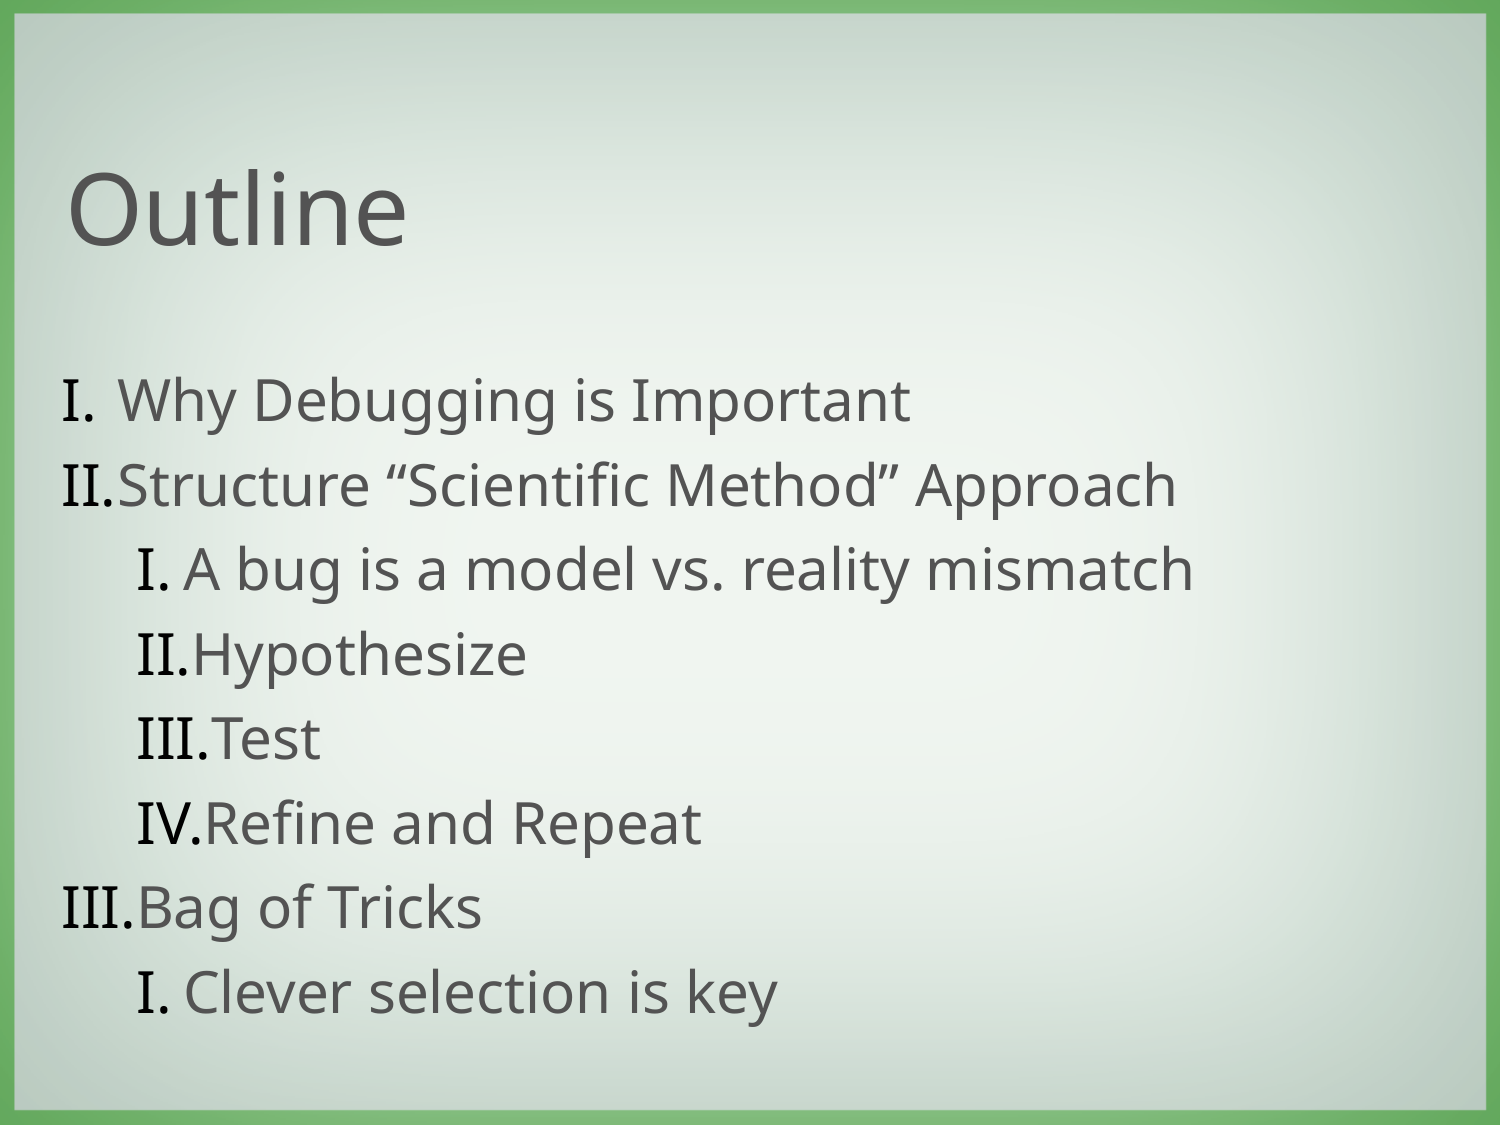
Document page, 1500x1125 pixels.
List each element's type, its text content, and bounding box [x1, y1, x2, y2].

list Why Debugging is Important Structure “Scientific Method” Approach A bug is a model vs. reality mismatch Hypothesize Test Refine and Repeat Bag of Tricks Clever selection is key [46, 355, 1453, 1033]
picture [0, 0, 1500, 1125]
title Outline [50, 137, 1457, 274]
